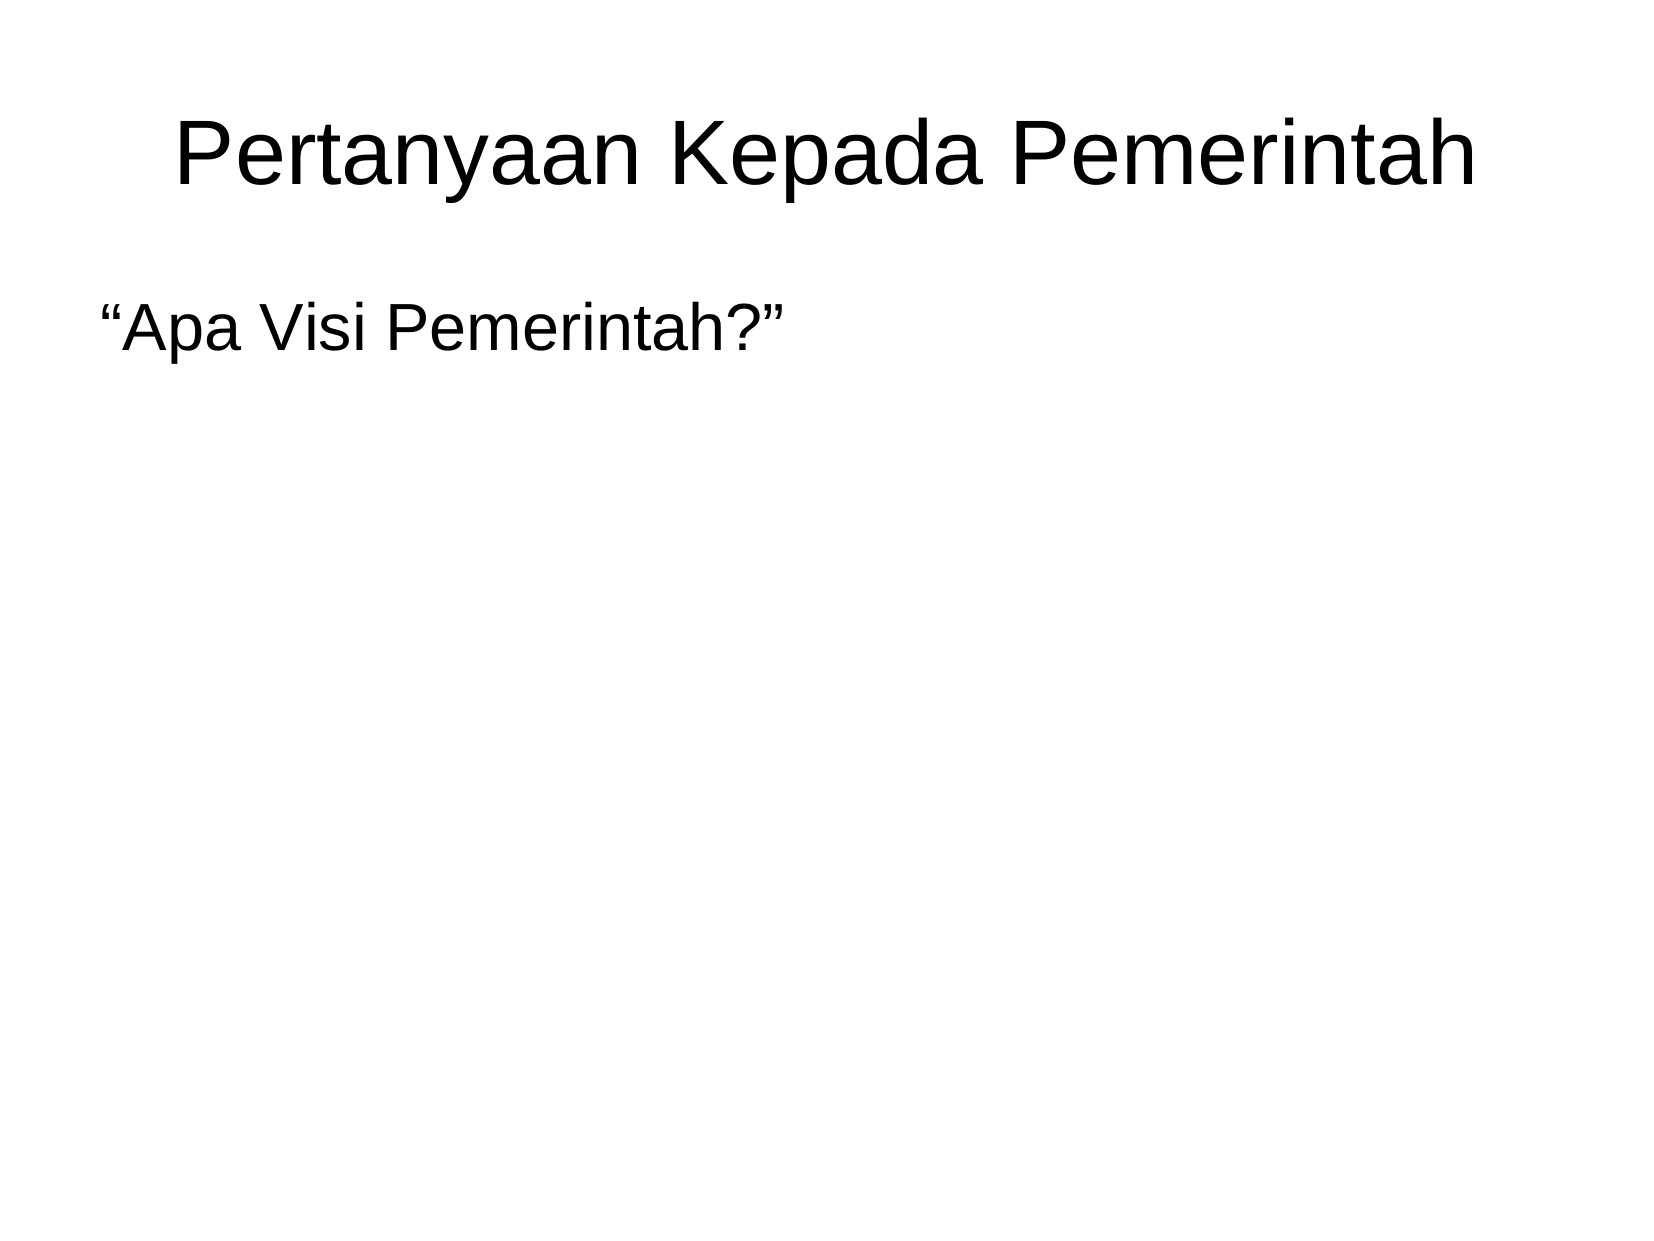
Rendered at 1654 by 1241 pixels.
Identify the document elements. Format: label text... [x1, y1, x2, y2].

title Pertanyaan Kepada Pemerintah [82, 56, 1571, 250]
list “Apa Visi Pemerintah?” [82, 290, 1571, 1094]
